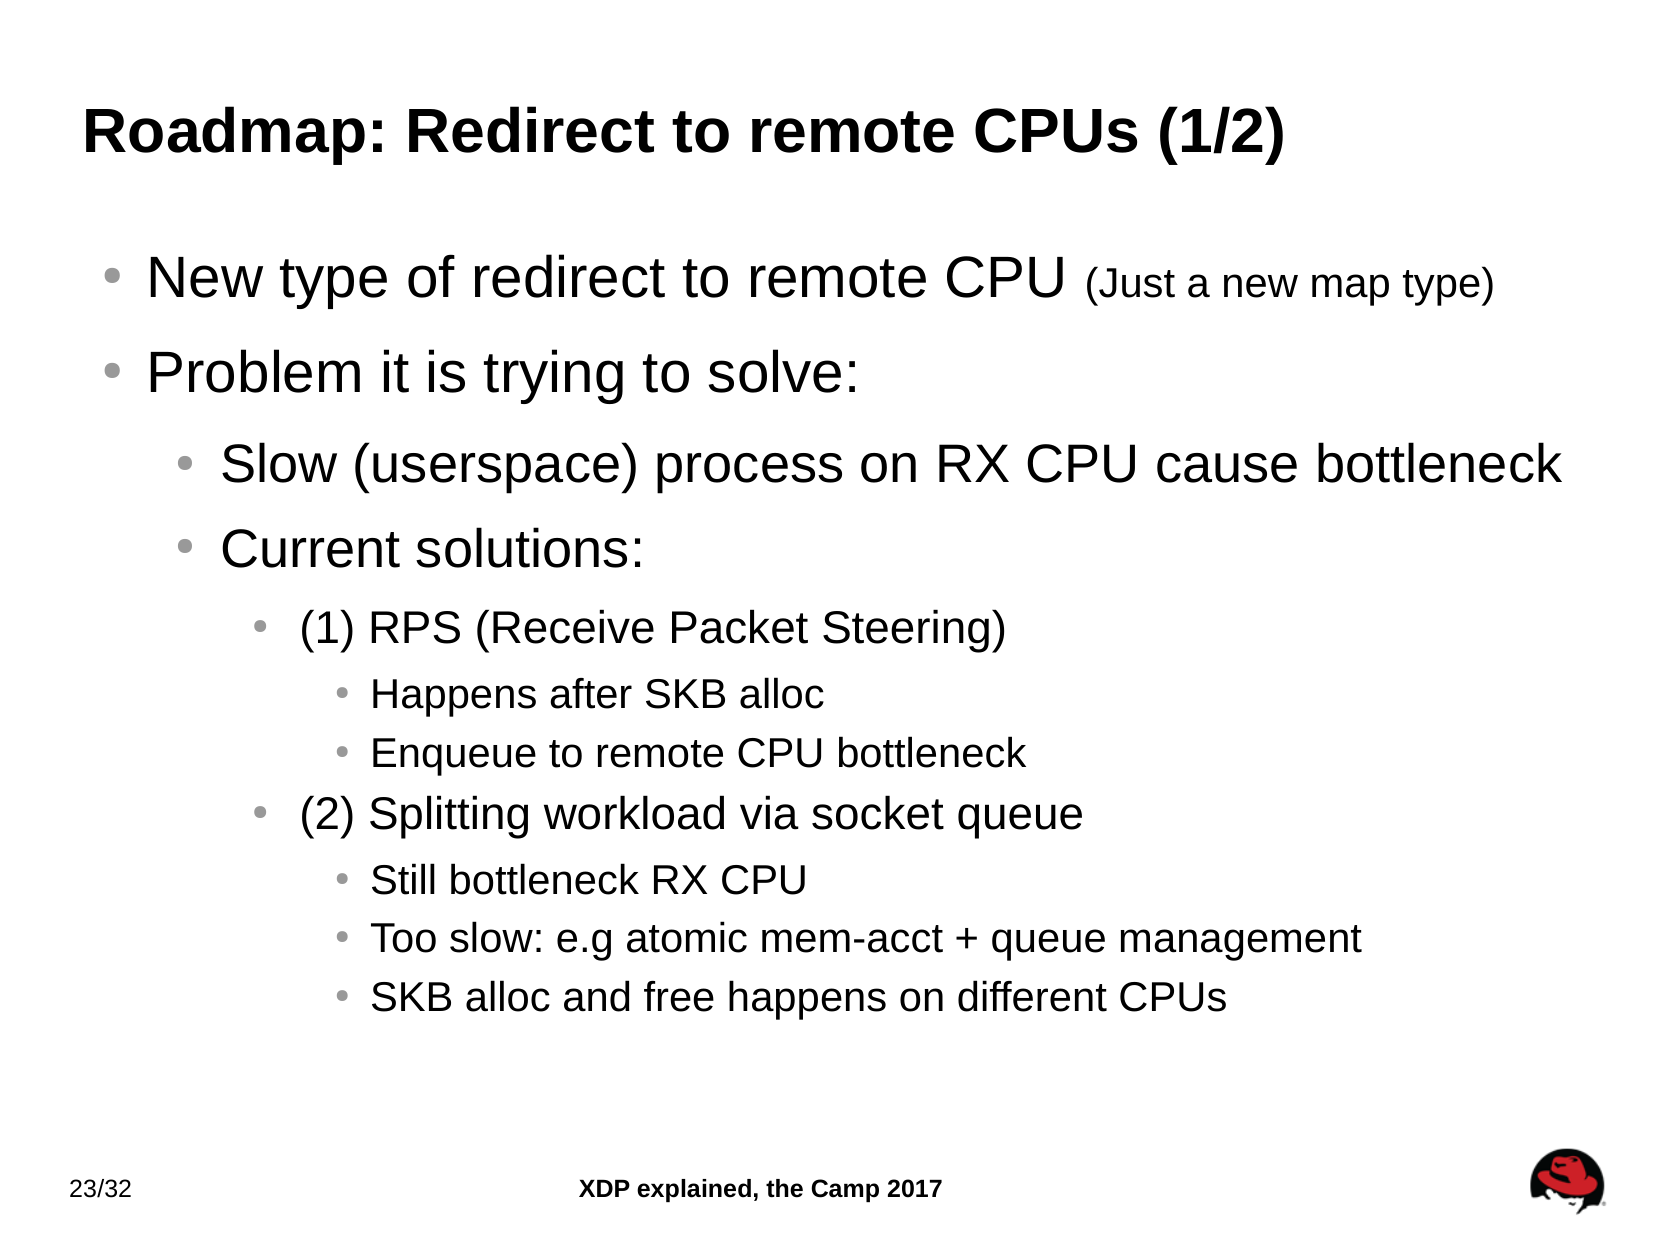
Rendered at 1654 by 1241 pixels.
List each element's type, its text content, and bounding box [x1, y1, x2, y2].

title Roadmap: Redirect to remote CPUs (1/2) [82, 37, 1571, 226]
list New type of redirect to remote CPU (Just a new map type) Problem it is trying to solve: Slow (userspace) process on RX CPU cause bottleneck Current solutions: (1) RPS (Receive Packet Steering) Happens after SKB alloc Enqueue to remote CPU bottleneck (2) Splitting workload via socket queue Still bottleneck RX CPU Too slow: e.g atomic mem-acct + queue management SKB alloc and free happens on different CPUs [86, 244, 1575, 1039]
picture [1529, 1146, 1612, 1224]
